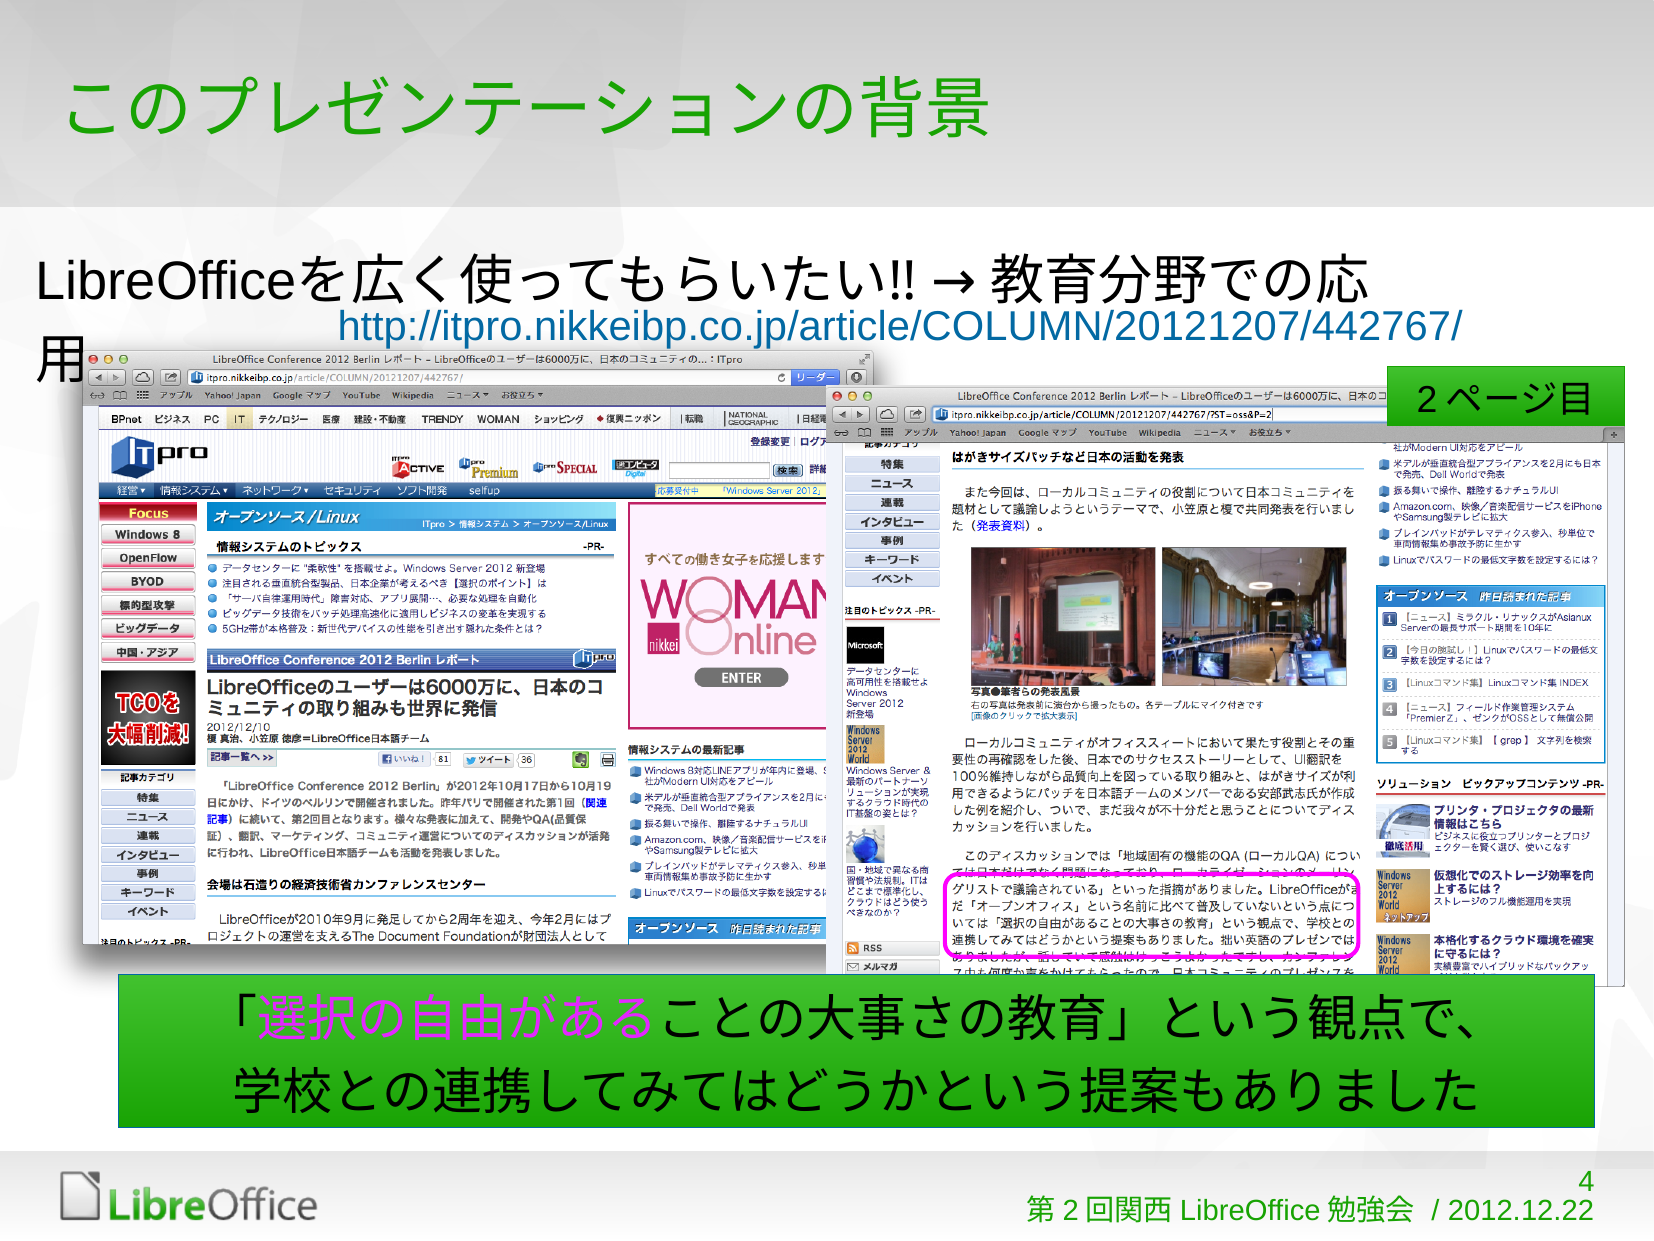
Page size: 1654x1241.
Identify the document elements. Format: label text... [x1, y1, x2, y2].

text_box 「選択の自由があることの大事さの教育」という観点で、 学校との連携してみてはどうかという提案もありました [118, 974, 1595, 1128]
text_box http://itpro.nikkeibp.co.jp/article/COLUMN/20121207/442767/ [322, 295, 1477, 357]
picture [0, 0, 1654, 1169]
text_box LibreOfficeを広く使ってもらいたい!! → 教育分野での応用 [35, 236, 1418, 297]
title このプレゼンテーションの背景 [59, 29, 1595, 178]
picture [41, 1152, 337, 1240]
text_box 2ページ目 [1387, 366, 1625, 426]
